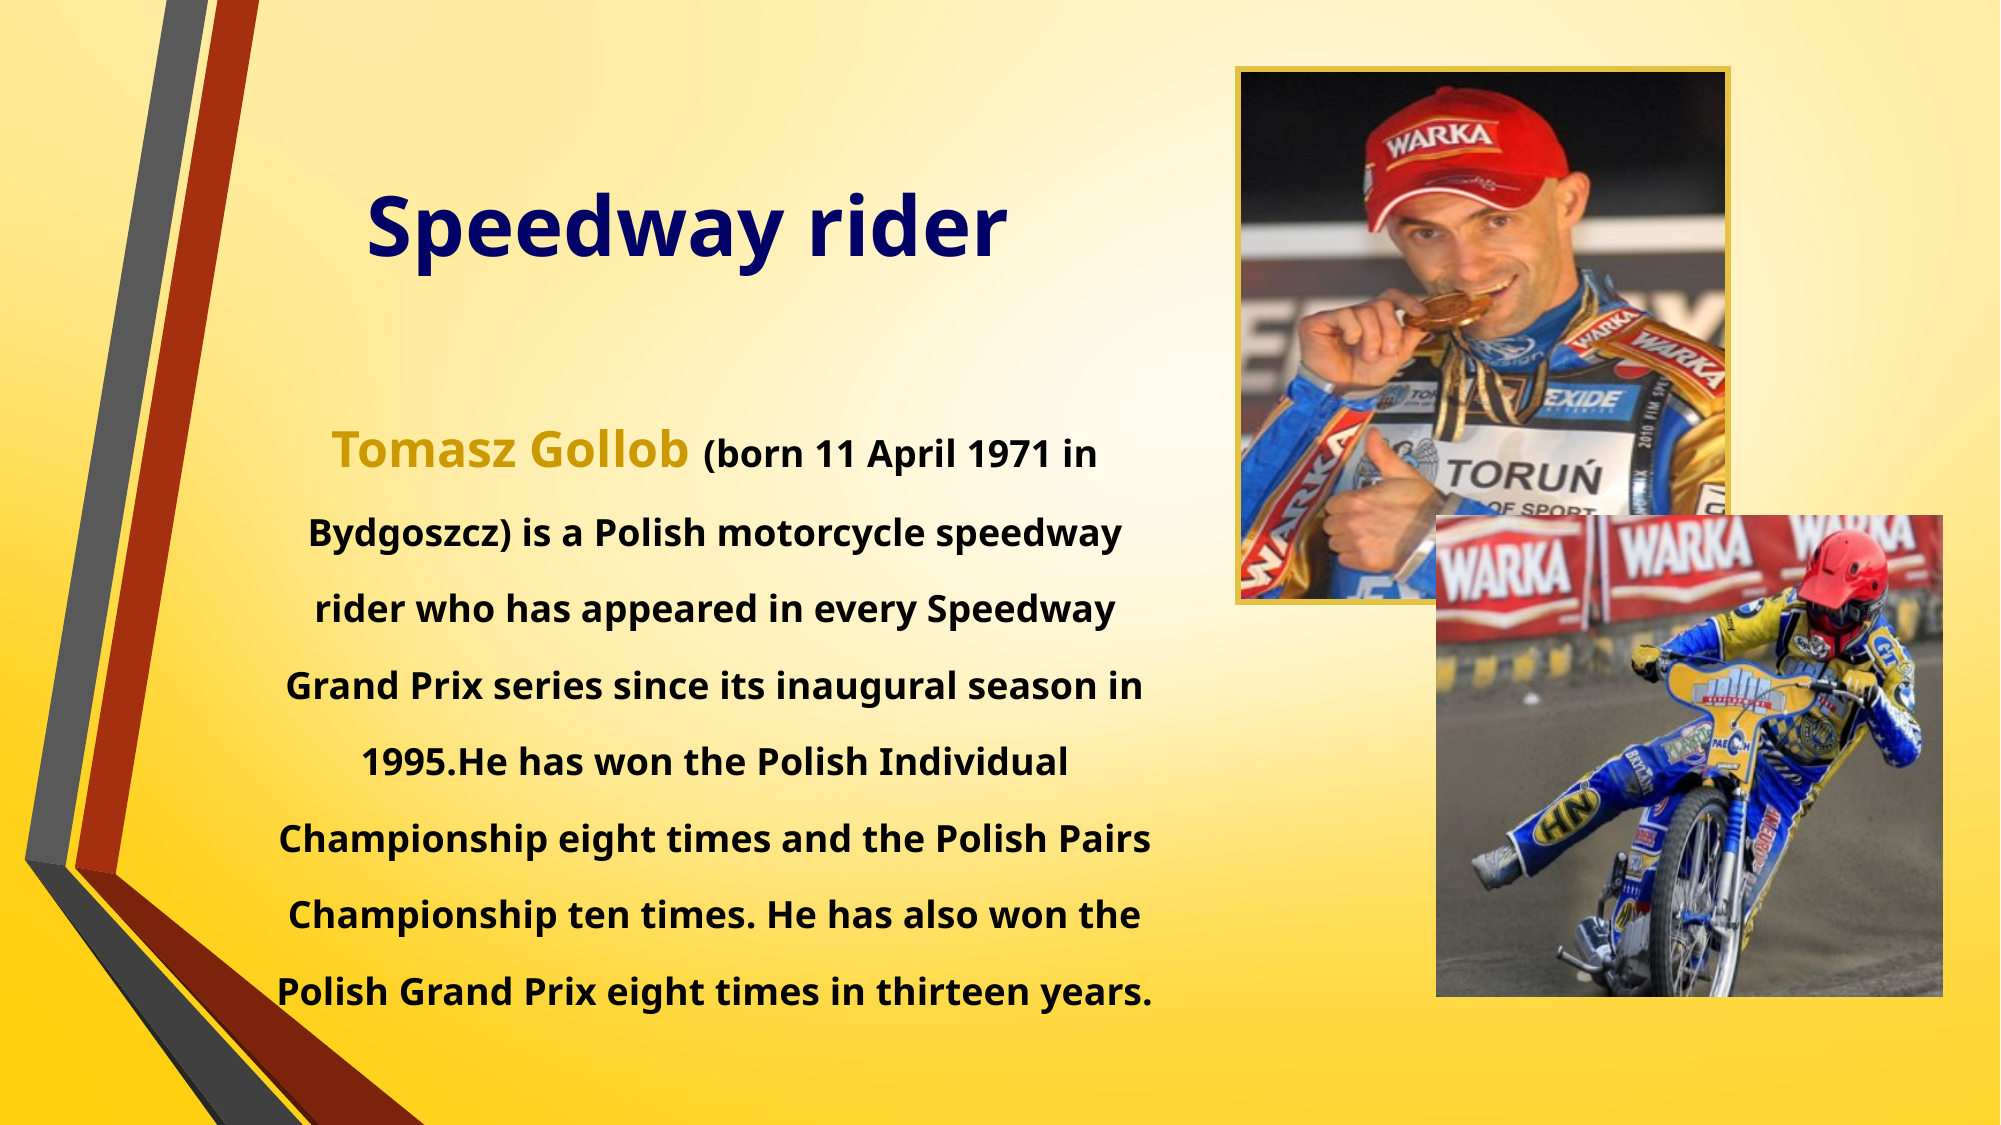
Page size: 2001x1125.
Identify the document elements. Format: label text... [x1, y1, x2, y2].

picture [1240, 72, 1943, 997]
title Speedway rider [243, 124, 1134, 281]
list Tomasz Gollob (born 11 April 1971 in Bydgoszcz) is a Polish motorcycle speedway rider who has appeared in every Speedway Grand Prix series since its inaugural season in 1995.He has won the Polish Individual Championship eight times and the Polish Pairs Championship ten times. He has also won the Polish Grand Prix eight times in thirteen years. [243, 367, 1188, 1021]
